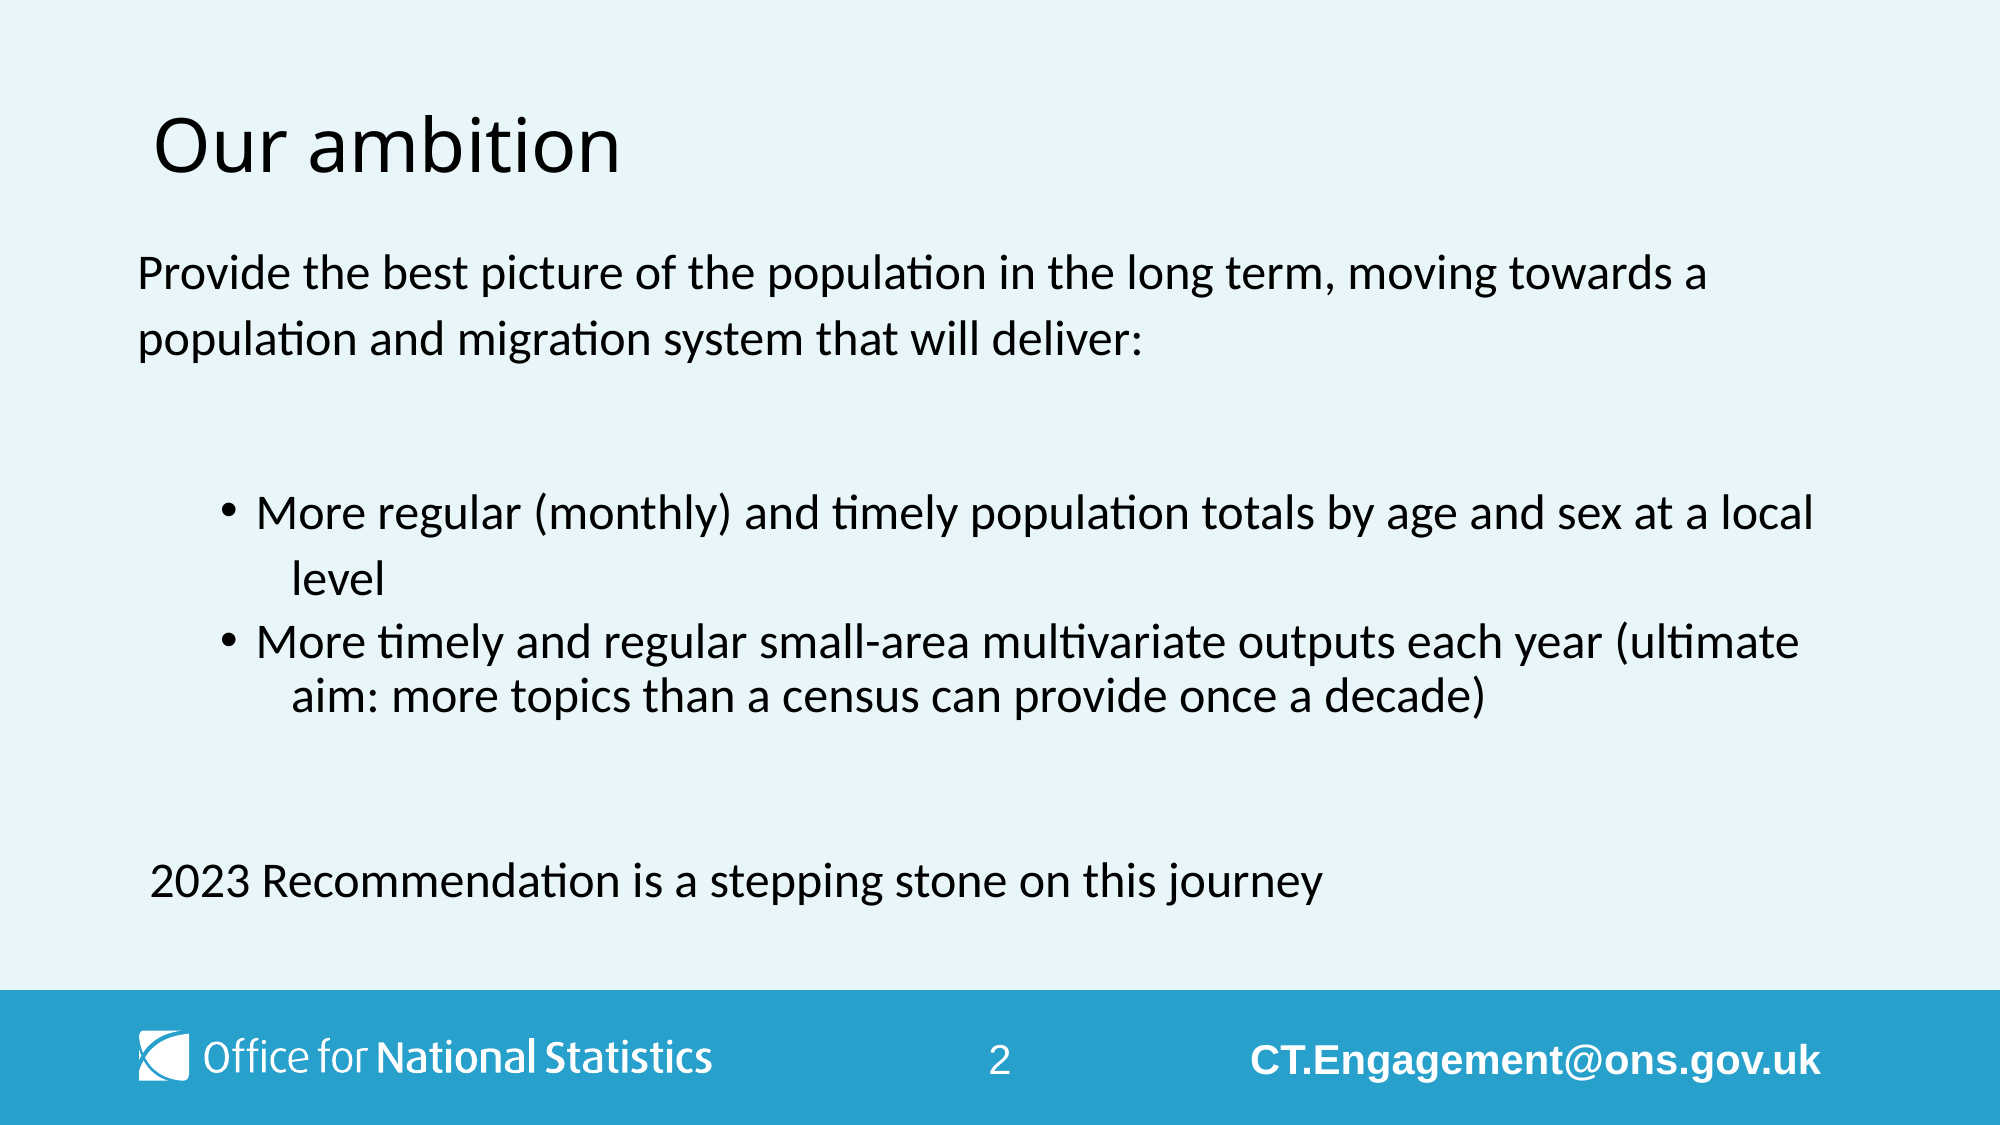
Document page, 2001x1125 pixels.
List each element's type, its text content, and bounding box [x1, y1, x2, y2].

list Provide the best picture of the population in the long term, moving towards a population and migration system that will deliver: More regular (monthly) and timely population totals by age and sex at a local level More timely and regular small-area multivariate outputs each year (ultimate aim: more topics than a census can provide once a decade) 2023 Recommendation is a stepping stone on this journey [137, 233, 1863, 903]
text_box CT.Engagement@ons.gov.uk [1235, 1025, 1866, 1086]
title Our ambition [137, 105, 1863, 192]
text_box 2 [764, 1025, 1235, 1086]
